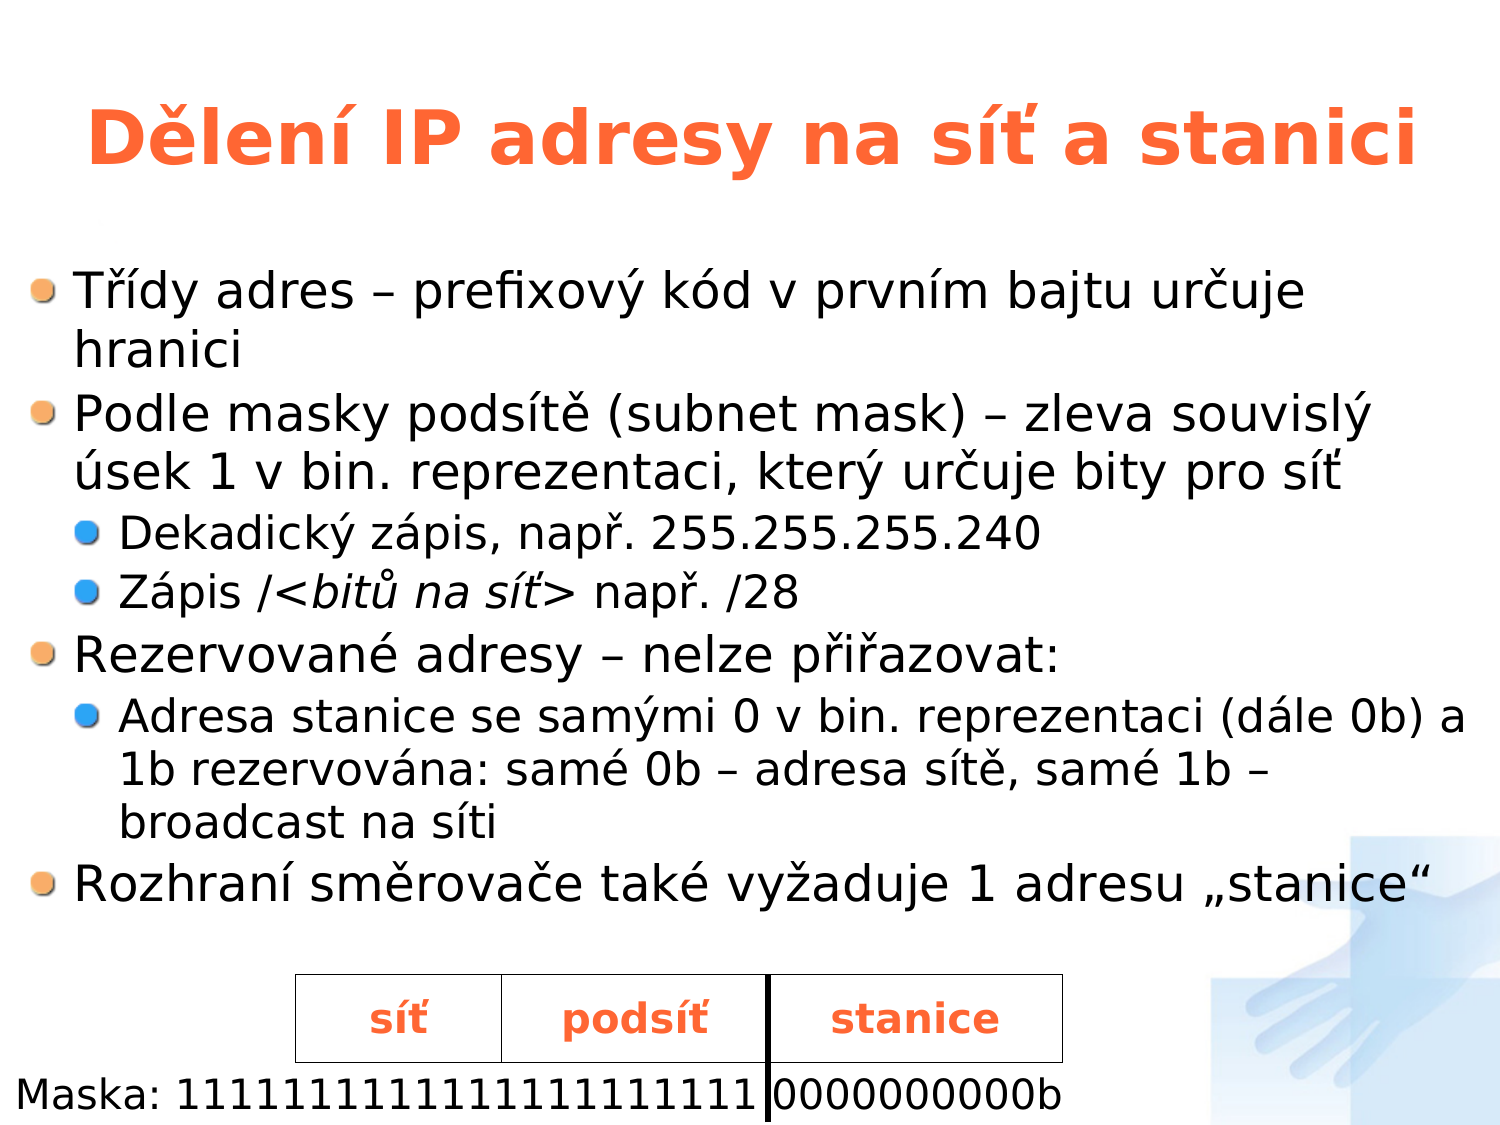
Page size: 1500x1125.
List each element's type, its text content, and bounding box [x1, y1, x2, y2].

title Dělení IP adresy na síť a stanici [29, 21, 1477, 257]
picture [0, 0, 1500, 1125]
list Třídy adres – prefixový kód v prvním bajtu určuje hranici Podle masky podsítě (subnet mask) – zleva souvislý úsek 1 v bin. reprezentaci, který určuje bity pro síť Dekadický zápis, např. 255.255.255.240 Zápis /<bitů na síť> např. /28 Rezervované adresy – nelze přiřazovat: Adresa stanice se samými 0 v bin. reprezentaci (dále 0b) a 1b rezervována: samé 0b – adresa sítě, samé 1b – broadcast na síti Rozhraní směrovače také vyžaduje 1 adresu „stanice“ [29, 262, 1477, 1093]
text_box stanice [771, 974, 1063, 1062]
text_box podsíť [501, 974, 765, 1062]
text_box síť [295, 974, 501, 1062]
text_box Maska: 1111111111111111111111 0000000000b [0, 1062, 1123, 1125]
